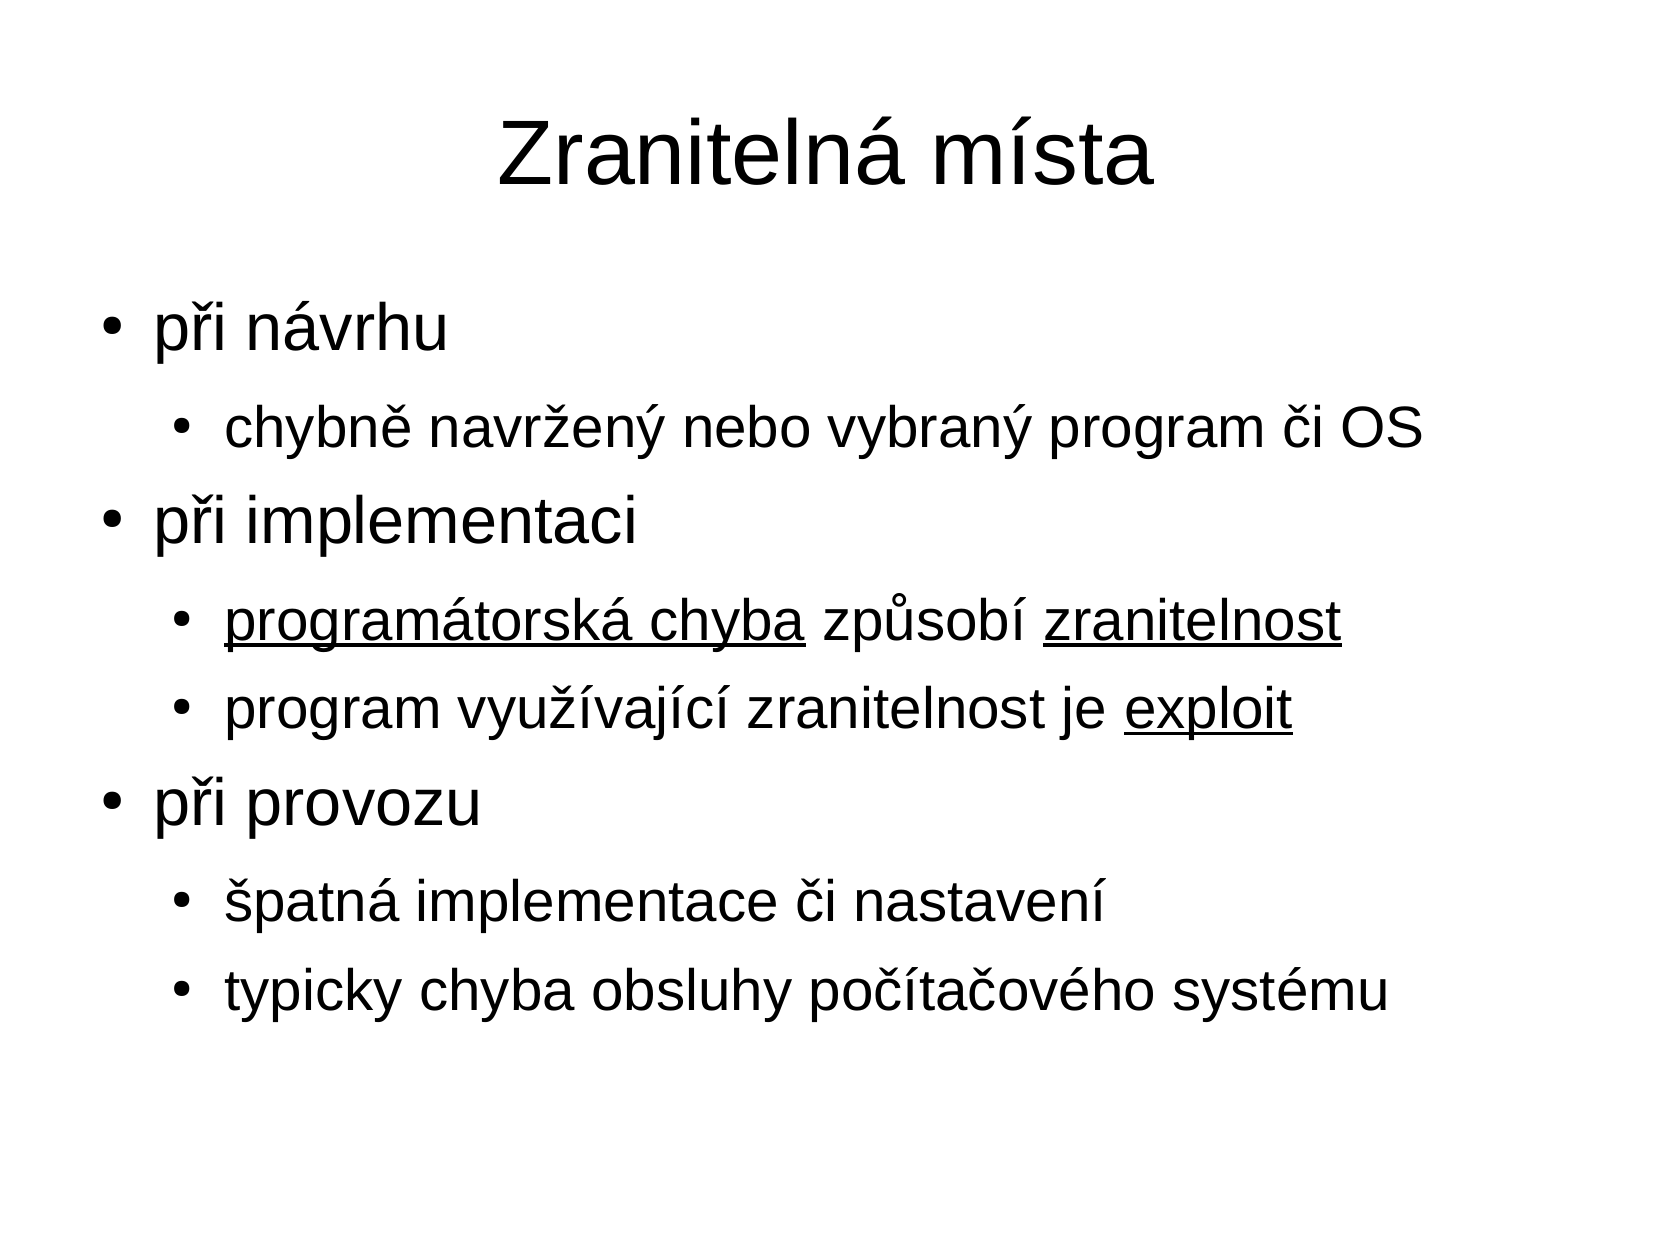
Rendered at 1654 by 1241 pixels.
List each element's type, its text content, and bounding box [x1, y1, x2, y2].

title Zranitelná místa [82, 56, 1571, 250]
list při návrhu chybně navržený nebo vybraný program či OS při implementaci programátorská chyba způsobí zranitelnost program využívající zranitelnost je exploit při provozu špatná implementace či nastavení typicky chyba obsluhy počítačového systému [82, 290, 1571, 1094]
